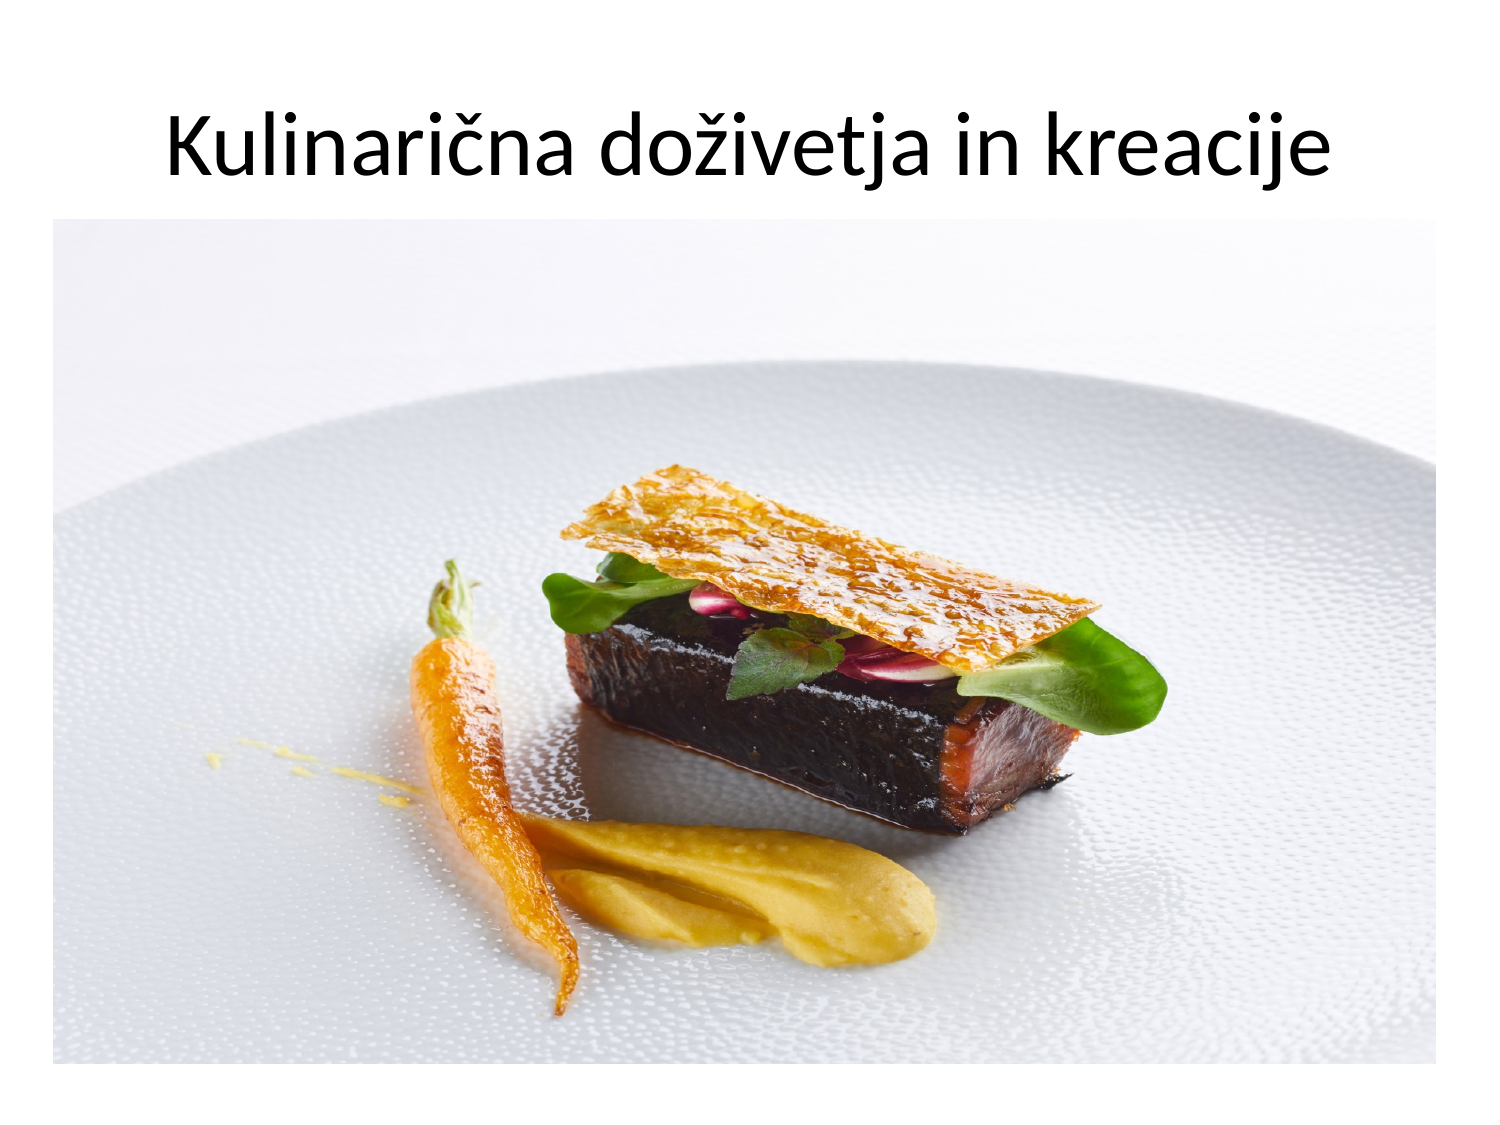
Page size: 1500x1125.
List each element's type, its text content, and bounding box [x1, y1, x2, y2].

picture [53, 219, 1436, 1064]
title Kulinarična doživetja in kreacije [75, 45, 1426, 219]
